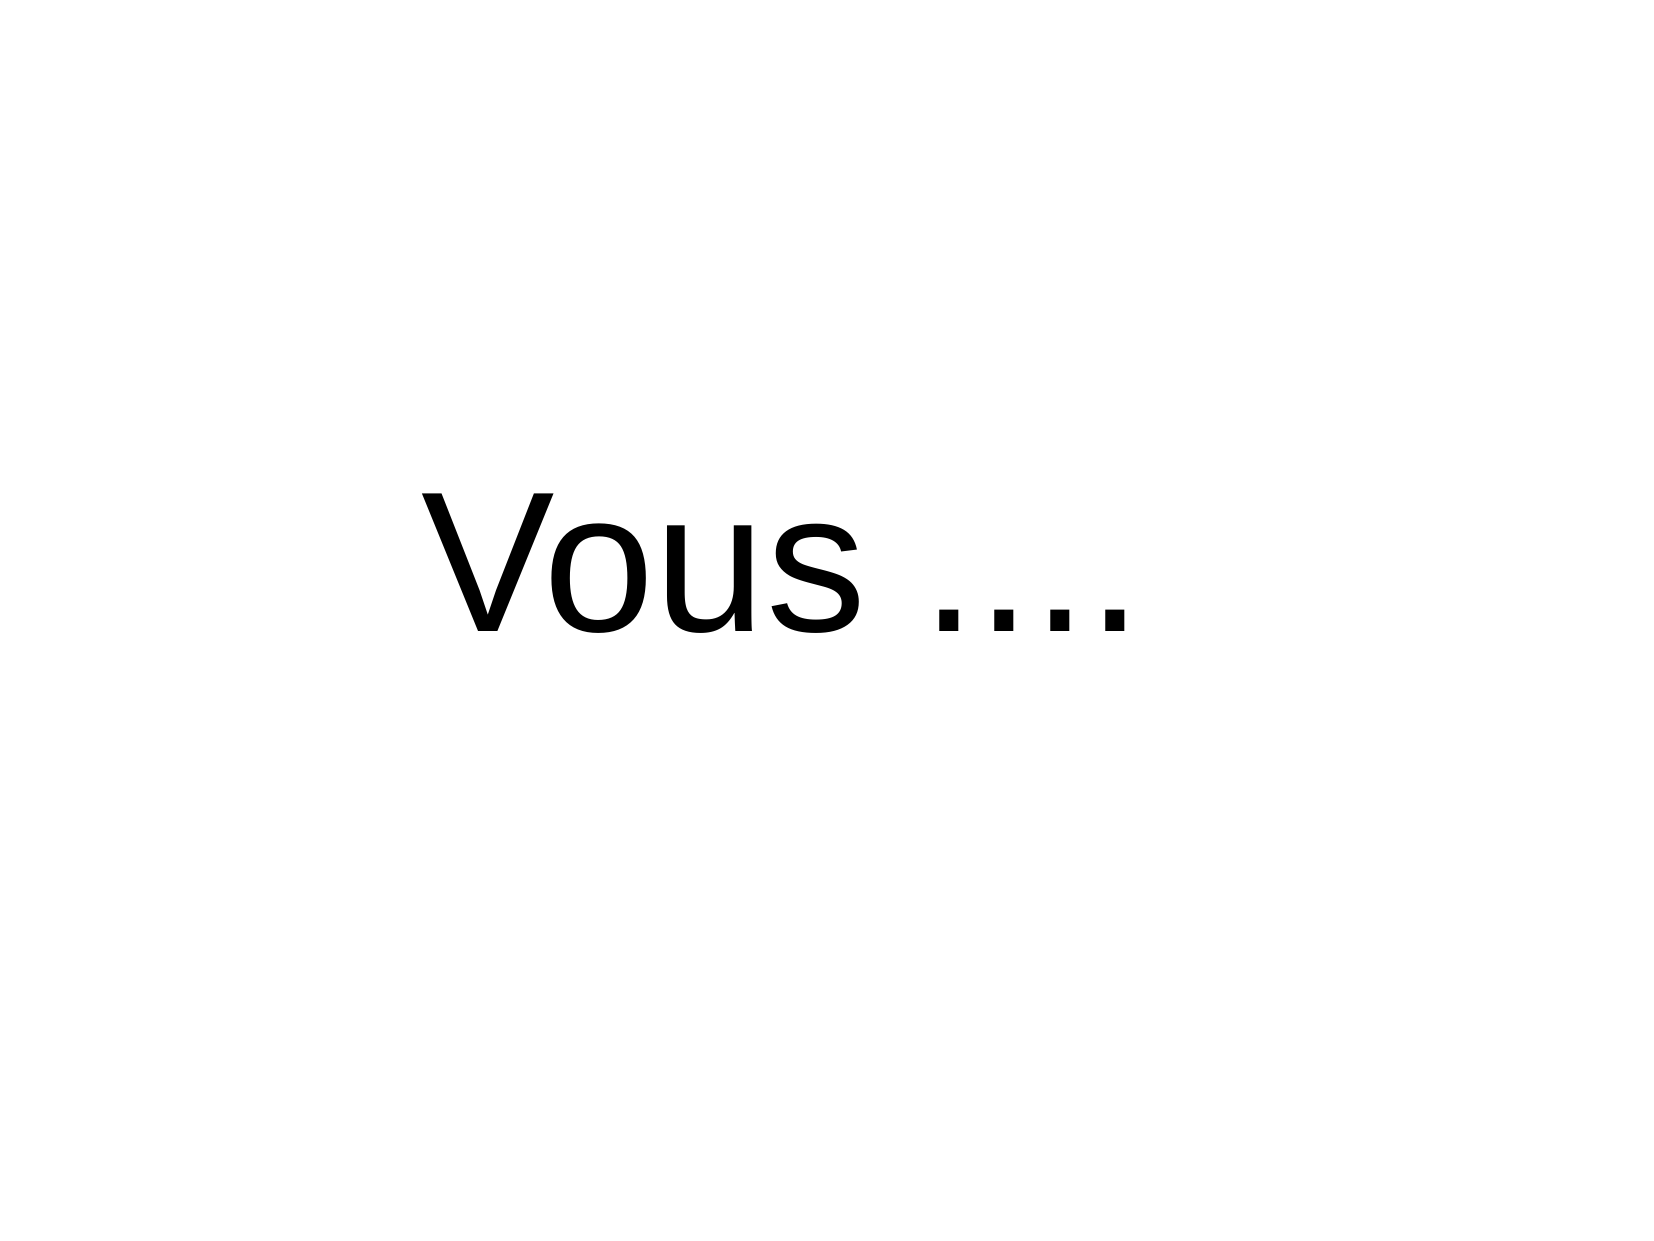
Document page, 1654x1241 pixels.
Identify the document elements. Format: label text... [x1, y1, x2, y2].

text_box Vous .... [147, 442, 1418, 682]
